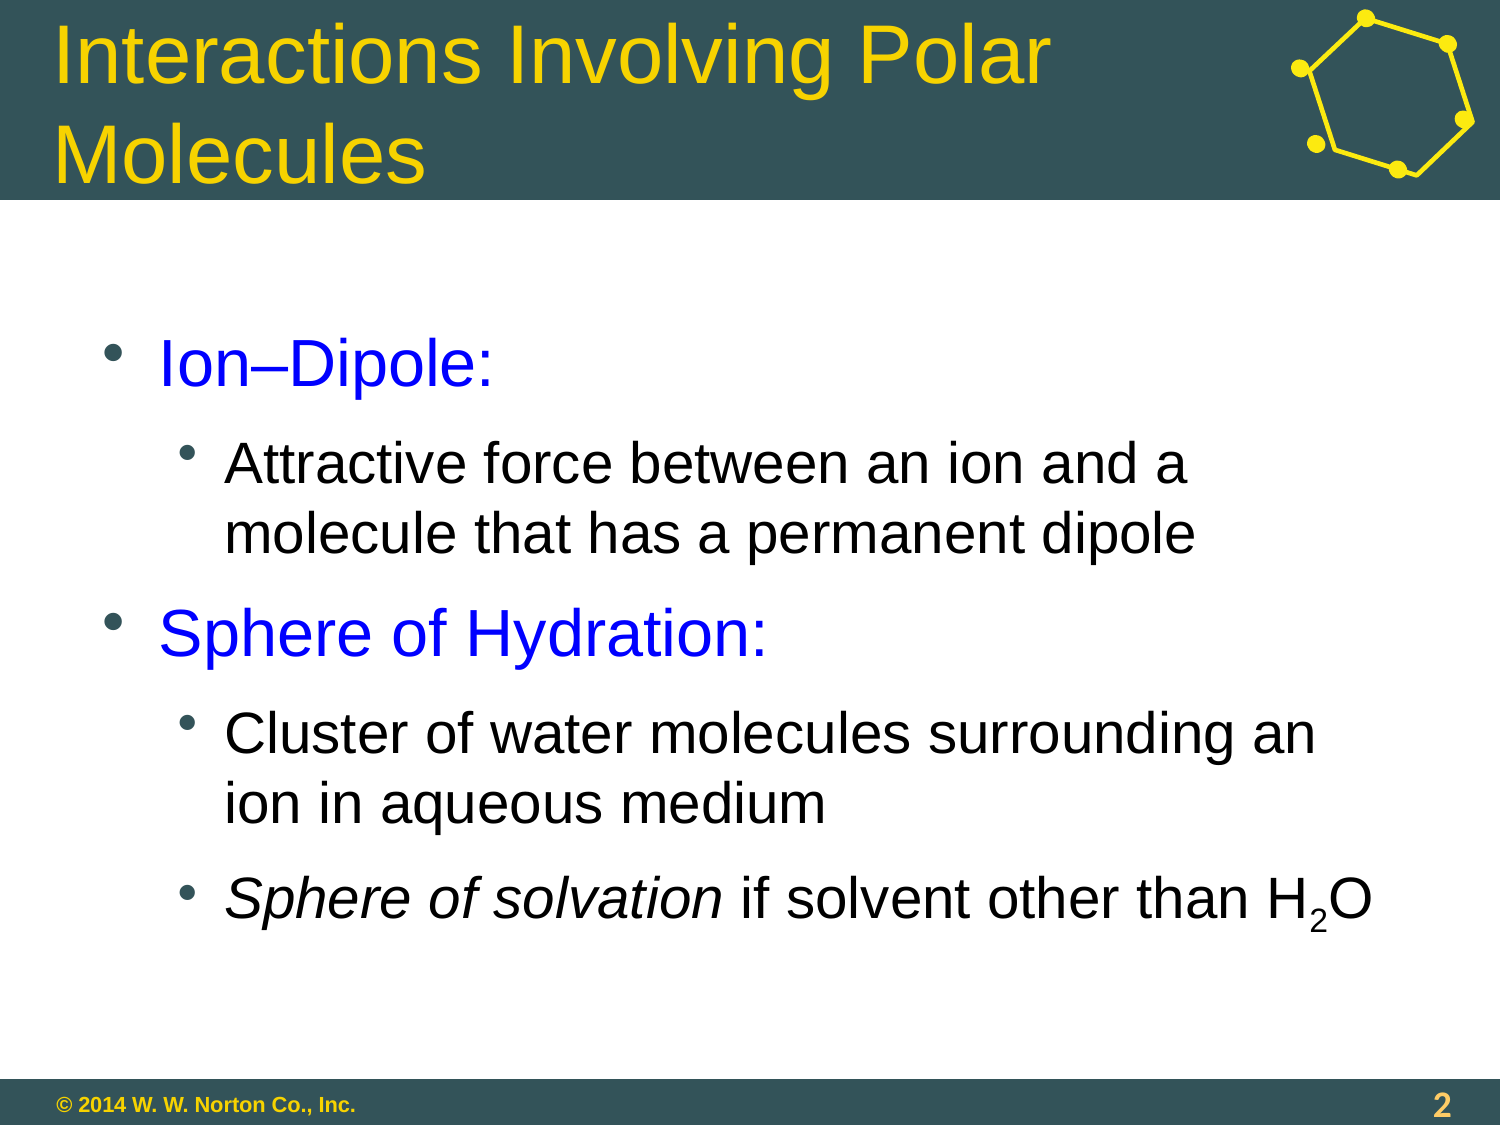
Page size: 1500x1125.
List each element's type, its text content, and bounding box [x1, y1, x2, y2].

slide_number <number> [1417, 1076, 1468, 1125]
title Interactions Involving Polar Molecules [37, 12, 1118, 188]
list Ion–Dipole: Attractive force between an ion and a molecule that has a permanent dipole Sphere of Hydration: Cluster of water molecules surrounding an ion in aqueous medium Sphere of solvation if solvent other than H2O [87, 312, 1413, 1000]
